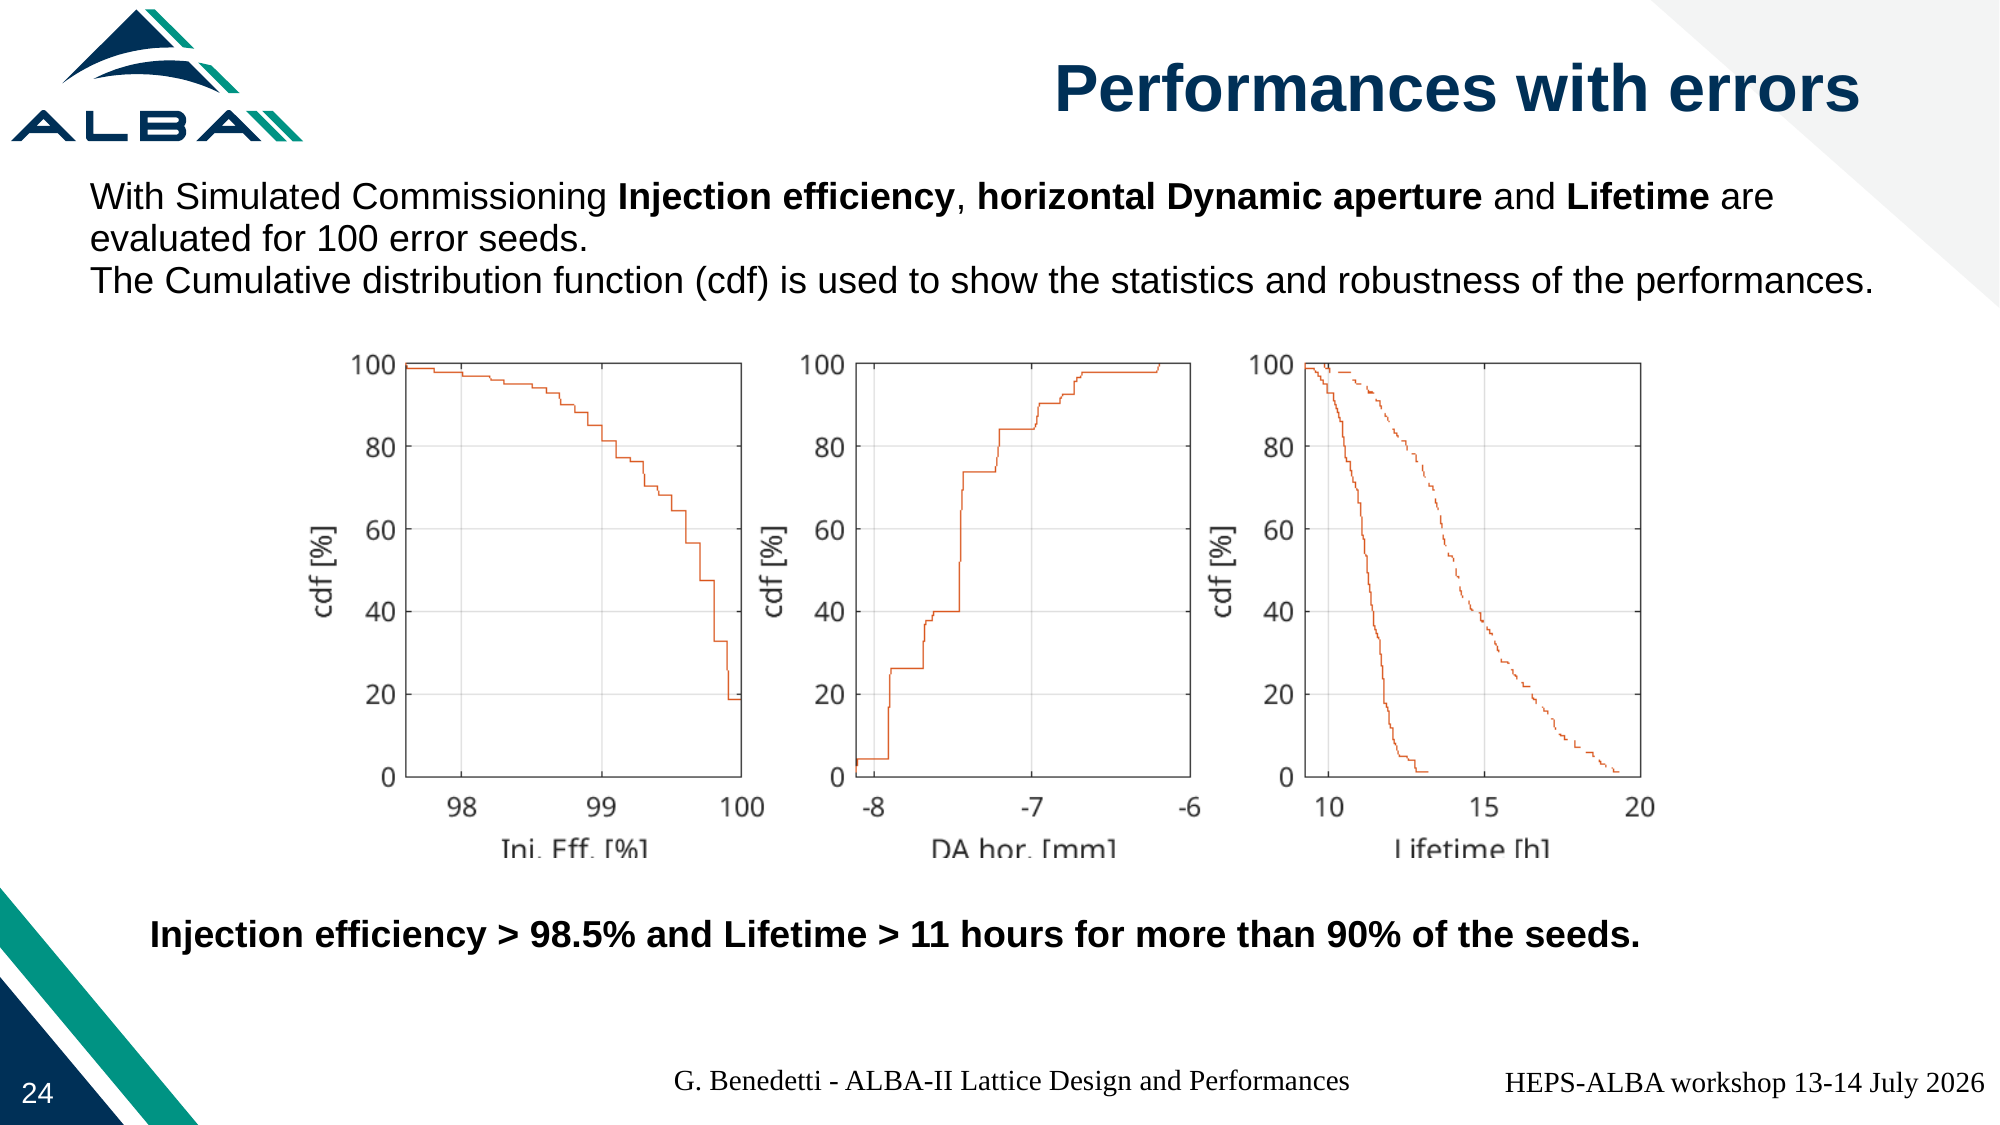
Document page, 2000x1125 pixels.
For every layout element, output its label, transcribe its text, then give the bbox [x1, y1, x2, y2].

picture [195, 324, 1795, 858]
title Performances with errors [410, 33, 1862, 143]
text_box With Simulated Commissioning Injection efficiency, horizontal Dynamic aperture and Lifetime are evaluated for 100 error seeds. The Cumulative distribution function (cdf) is used to show the statistics and robustness of the performances. [75, 168, 1951, 351]
text_box Injection efficiency > 98.5% and Lifetime > 11 hours for more than 90% of the seeds. [135, 905, 1951, 976]
